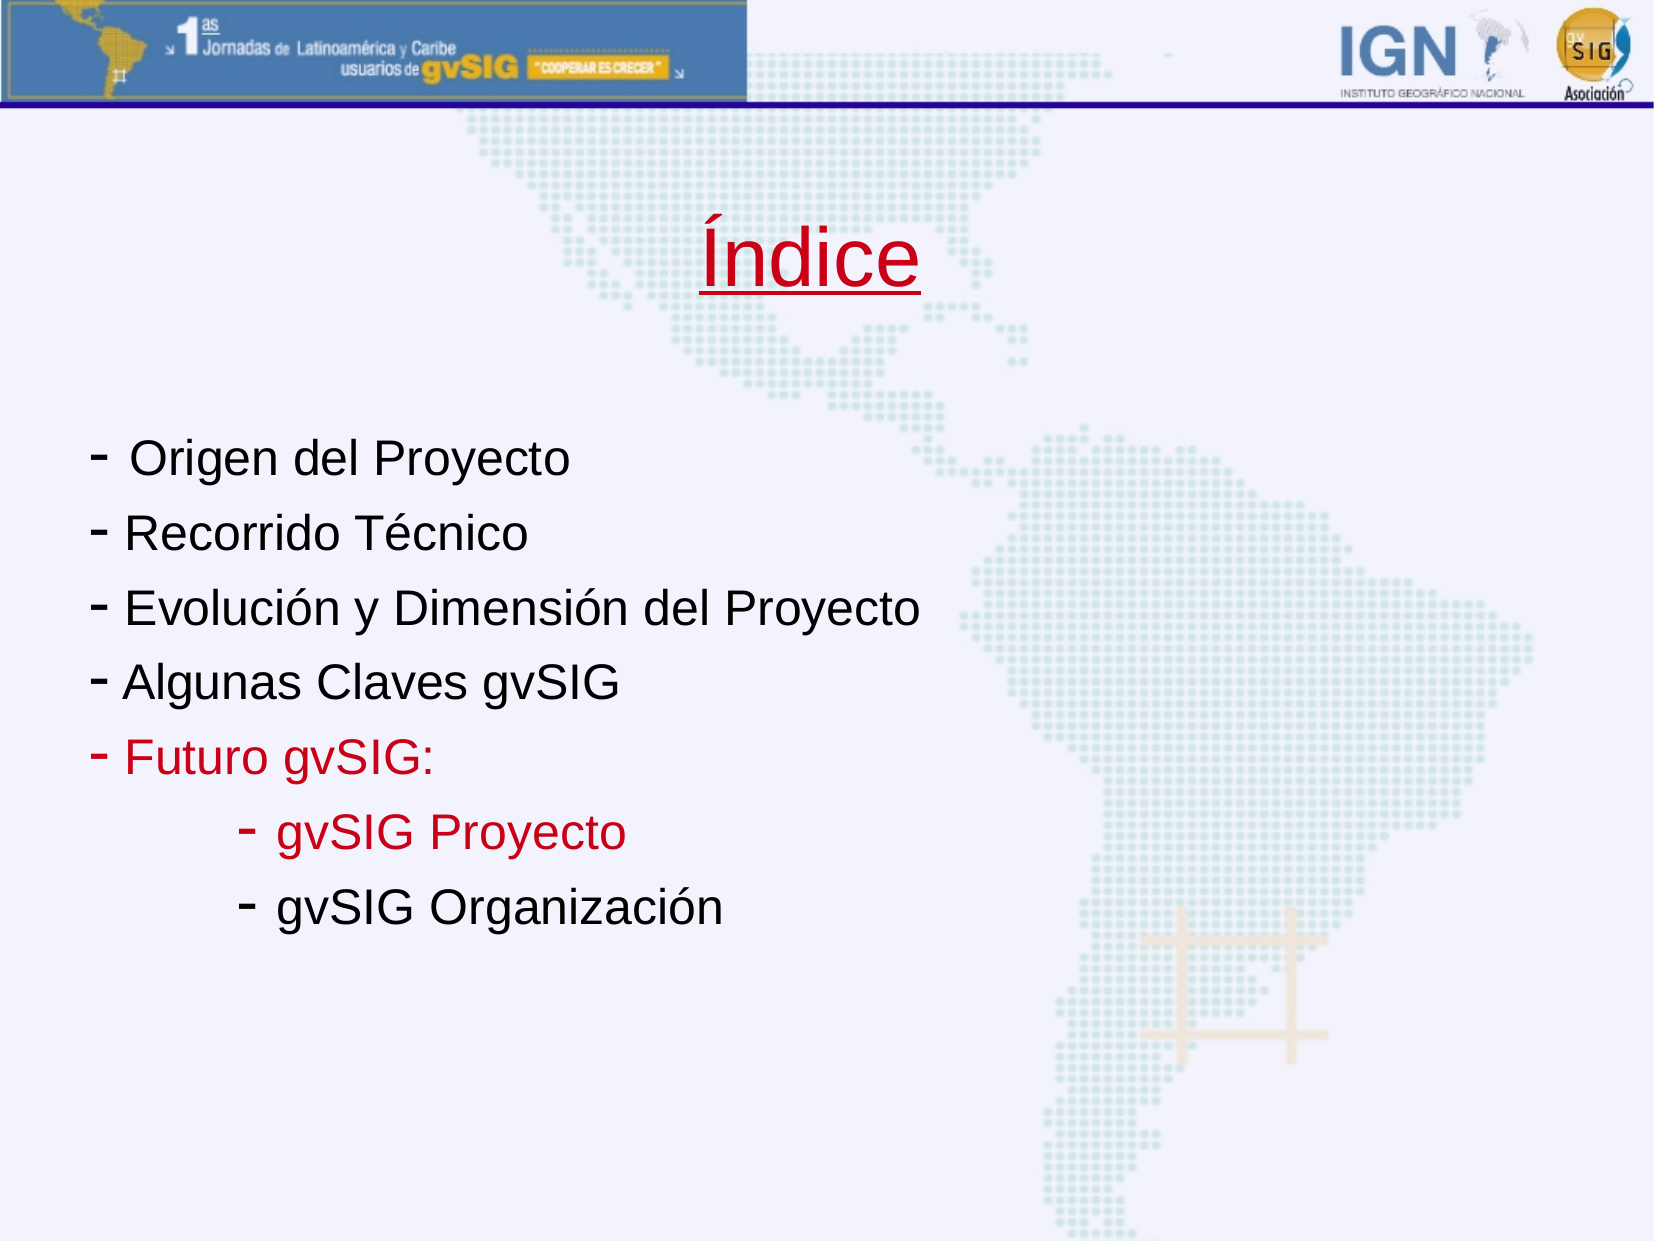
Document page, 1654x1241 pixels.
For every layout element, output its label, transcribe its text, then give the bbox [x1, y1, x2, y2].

picture [0, 0, 1654, 1241]
text_box Índice - Origen del Proyecto - Recorrido Técnico - Evolución y Dimensión del Proyecto - Algunas Claves gvSIG - Futuro gvSIG: - gvSIG Proyecto - gvSIG Organización [0, 147, 1625, 1211]
